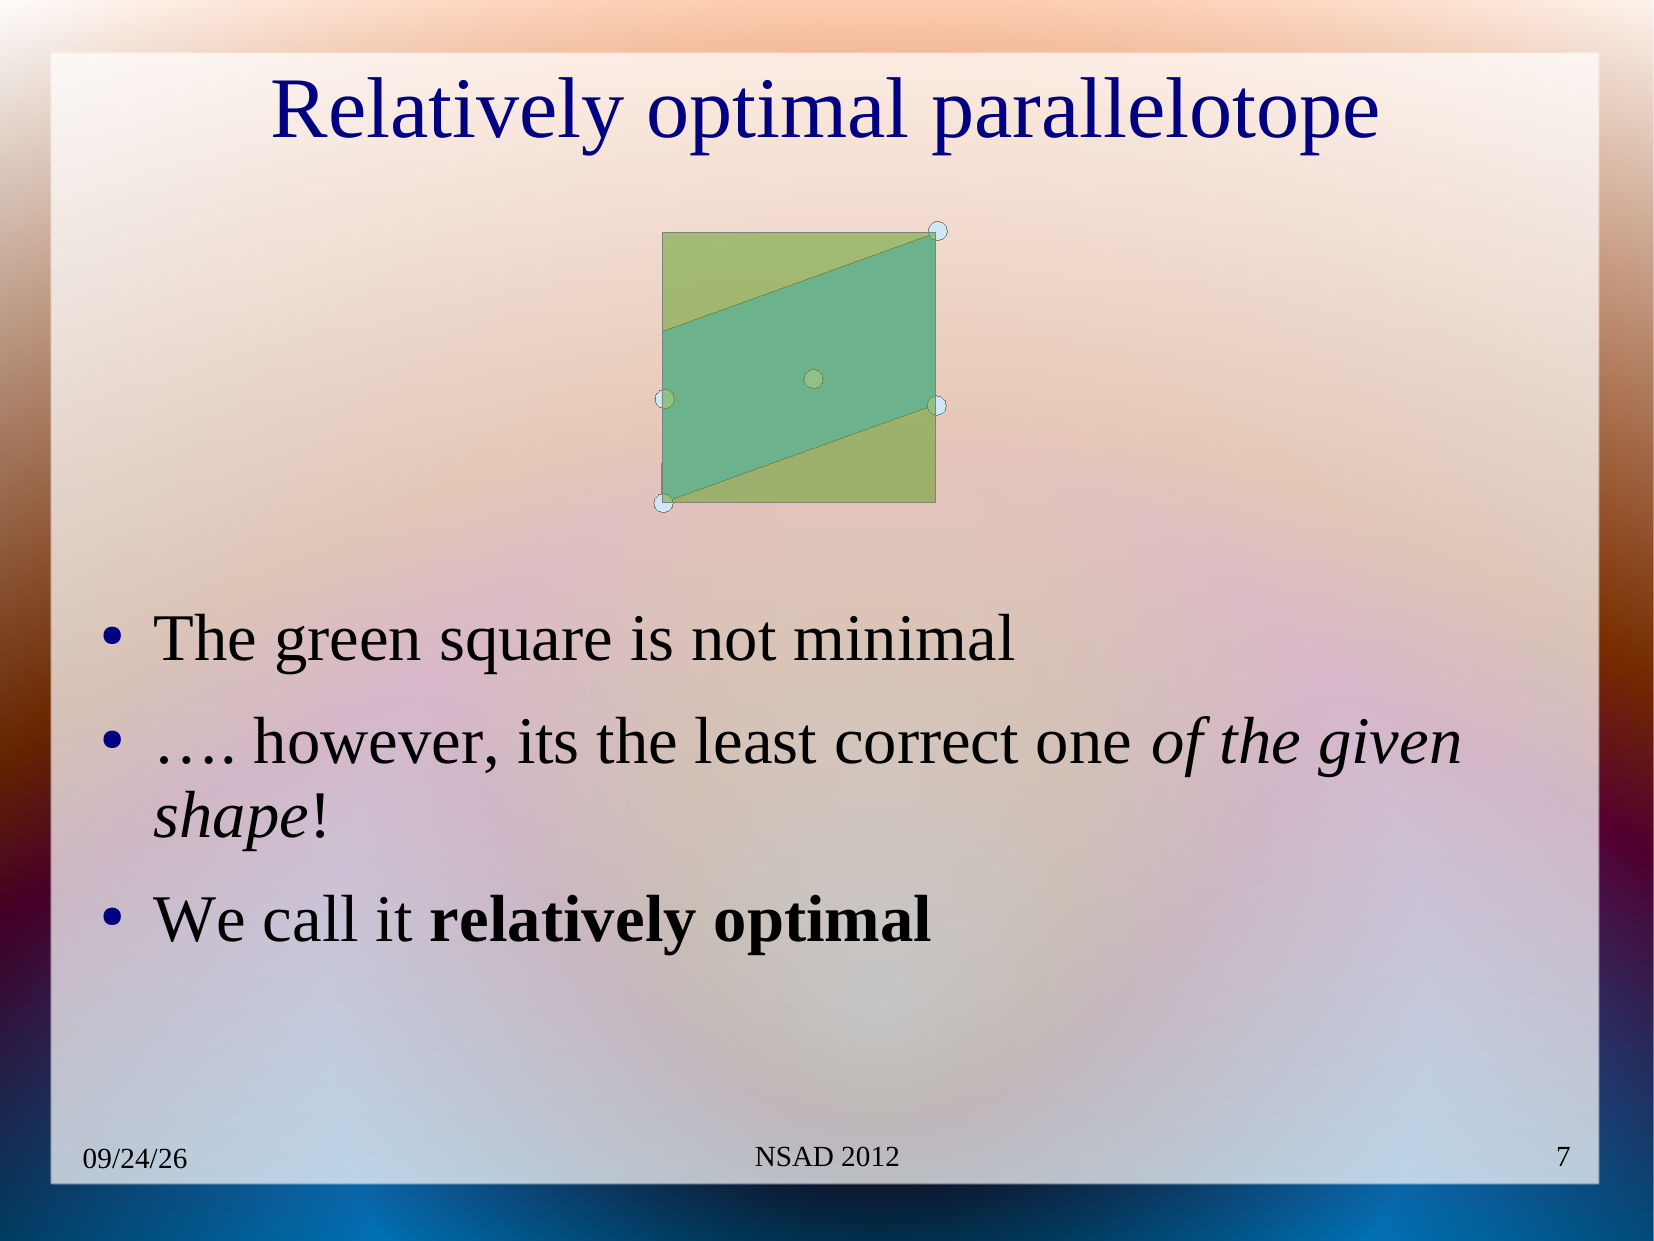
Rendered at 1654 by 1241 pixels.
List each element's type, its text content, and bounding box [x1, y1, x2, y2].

text_box [653, 221, 948, 513]
list The green square is not minimal …. however, its the least correct one of the given shape! We call it relatively optimal [82, 600, 1571, 1125]
title Relatively optimal parallelotope [82, 60, 1571, 156]
picture [0, 0, 1654, 1241]
